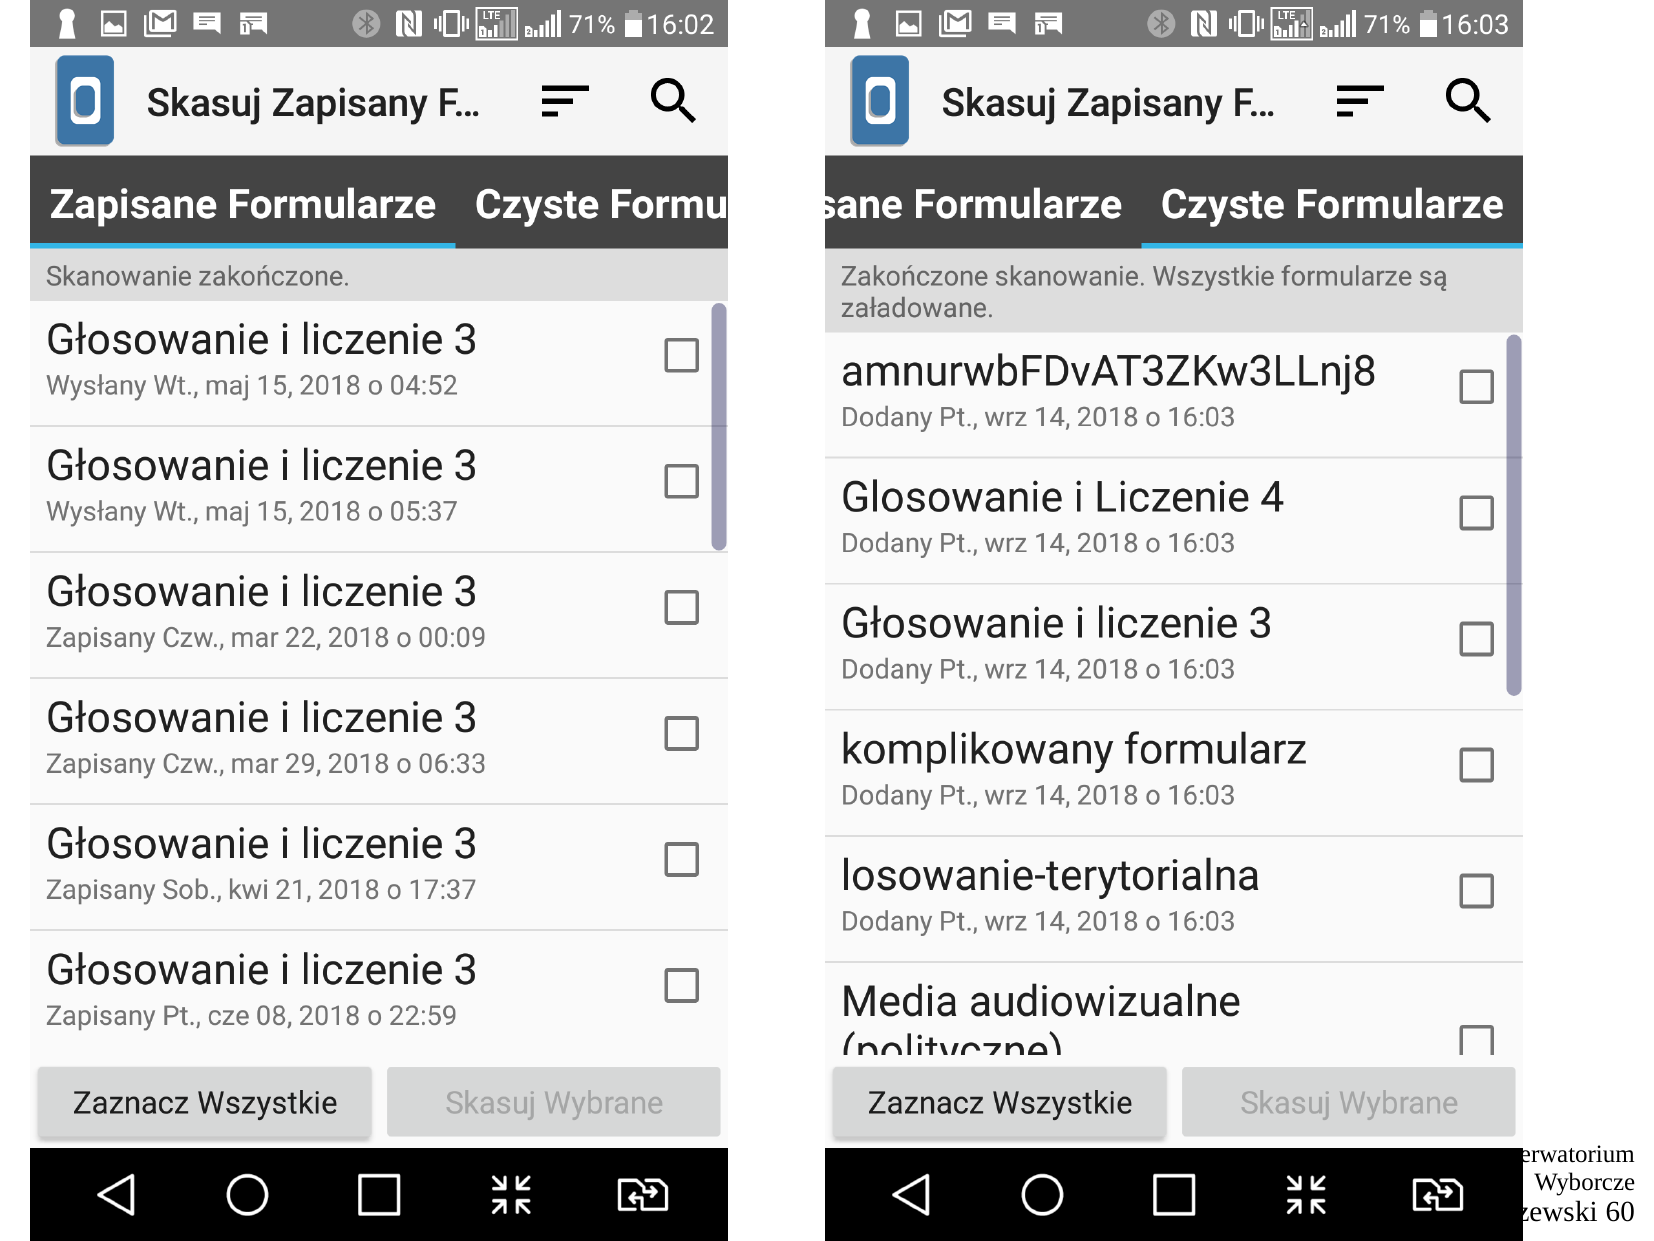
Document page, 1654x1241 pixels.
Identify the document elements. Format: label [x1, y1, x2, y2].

picture [30, 0, 728, 1241]
picture [825, 0, 1523, 1241]
